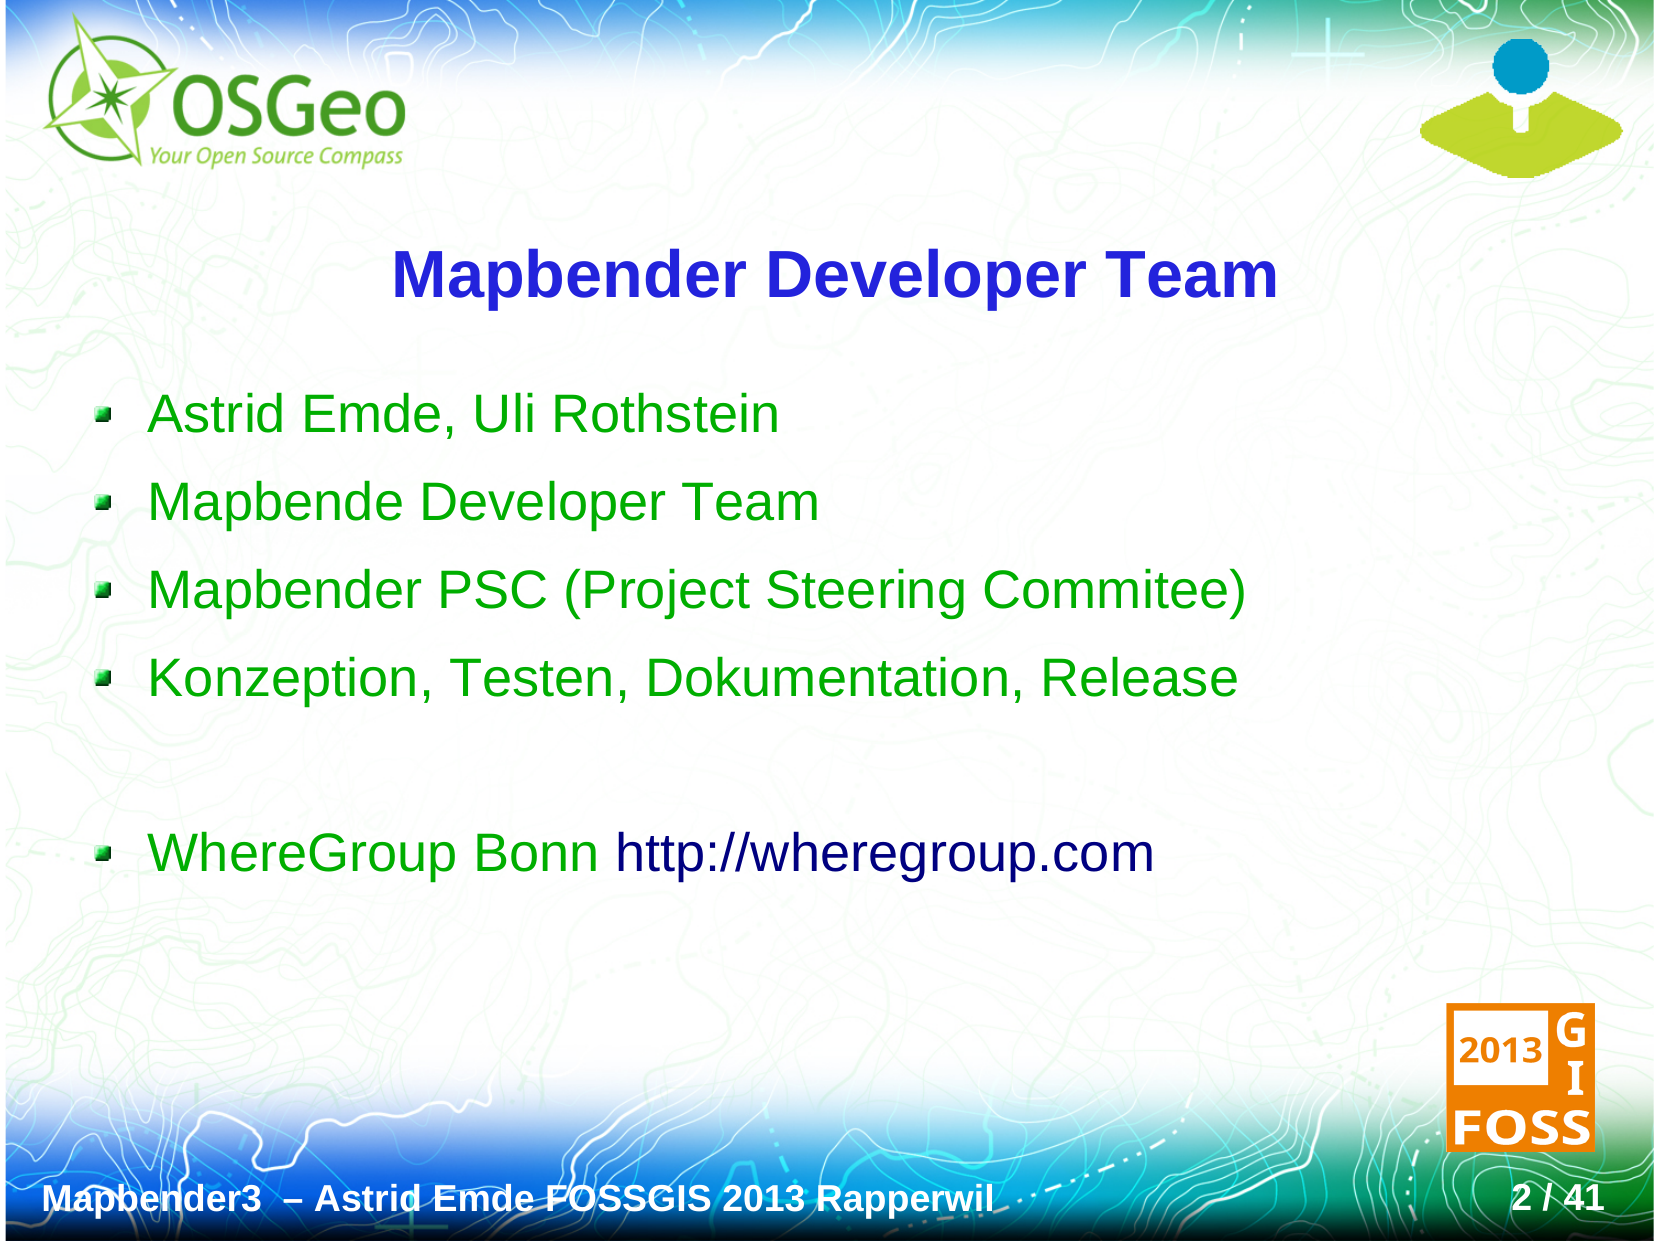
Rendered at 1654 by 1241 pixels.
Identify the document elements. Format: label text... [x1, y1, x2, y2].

title Mapbender Developer Team [82, 200, 1571, 349]
picture [5, 0, 1654, 1241]
list Astrid Emde, Uli Rothstein Mapbende Developer Team Mapbender PSC (Project Steering Commitee) Konzeption, Testen, Dokumentation, Release WhereGroup Bonn http://wheregroup.com [76, 383, 1565, 1203]
